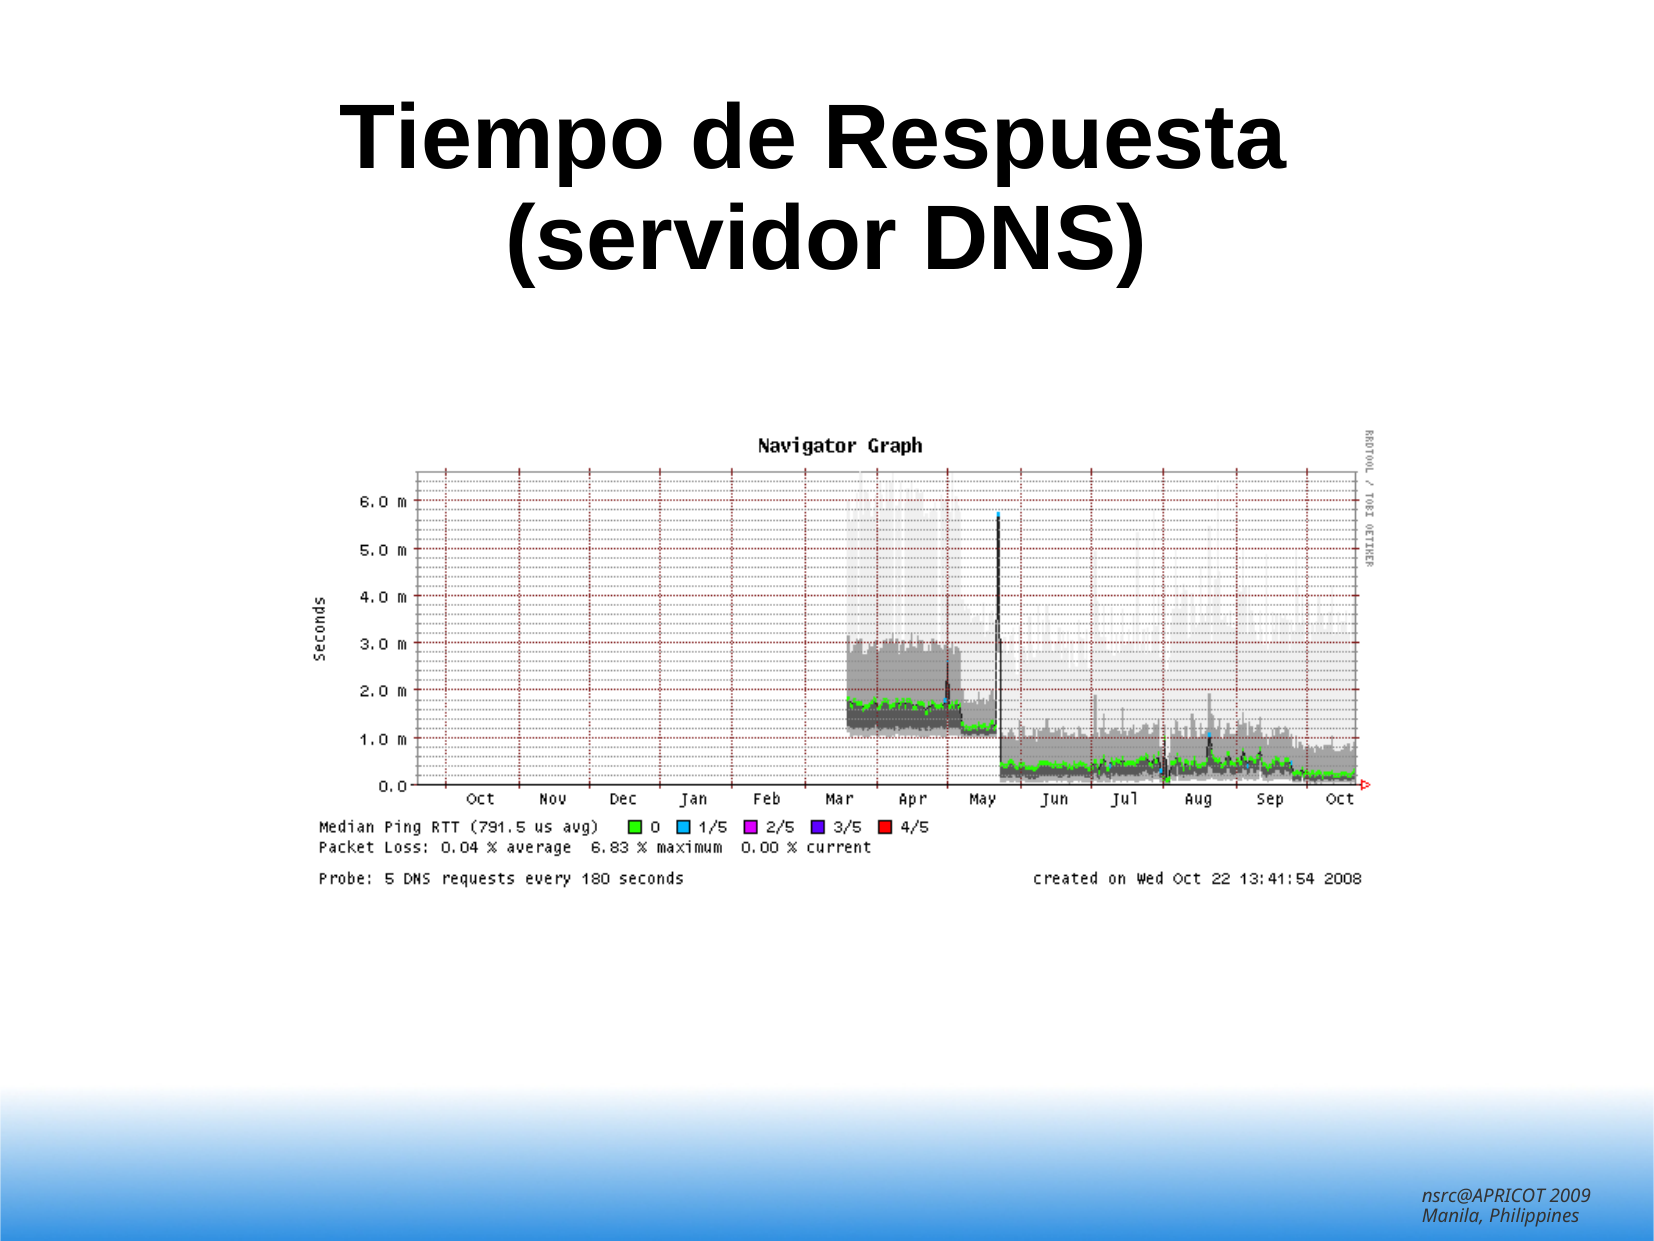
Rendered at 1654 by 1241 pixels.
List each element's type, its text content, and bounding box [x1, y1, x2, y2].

title Tiempo de Respuesta (servidor DNS) [82, 45, 1571, 333]
picture [300, 423, 1380, 901]
picture [0, 1083, 1654, 1241]
